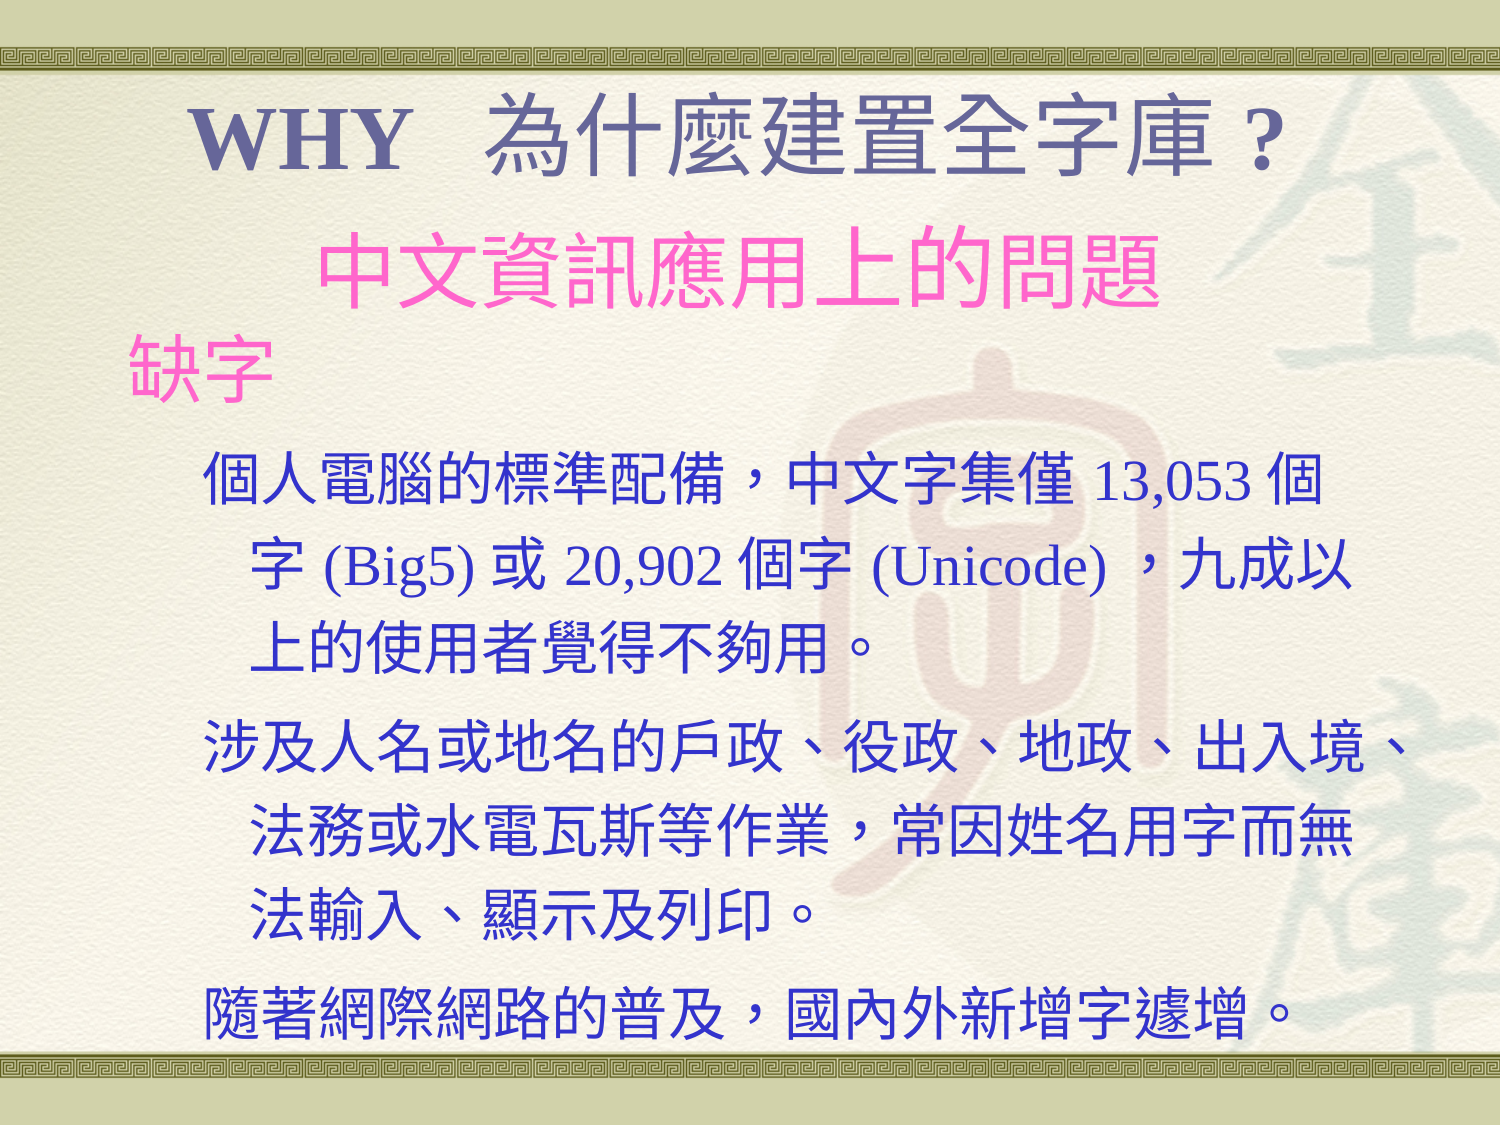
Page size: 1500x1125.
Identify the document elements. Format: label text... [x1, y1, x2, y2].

title WHY 為什麼建置全字庫? 中文資訊應用上的問題 [100, 78, 1376, 315]
list 缺字 個人電腦的標準配備，中文字集僅13,053個字(Big5)或20,902個字(Unicode)，九成以上的使用者覺得不夠用。 涉及人名或地名的戶政、役政、地政、出入境、法務或水電瓦斯等作業，常因姓名用字而無法輸入、顯示及列印。 隨著網際網路的普及，國內外新增字遽增。 [112, 302, 1388, 1012]
picture [0, 0, 1500, 1125]
